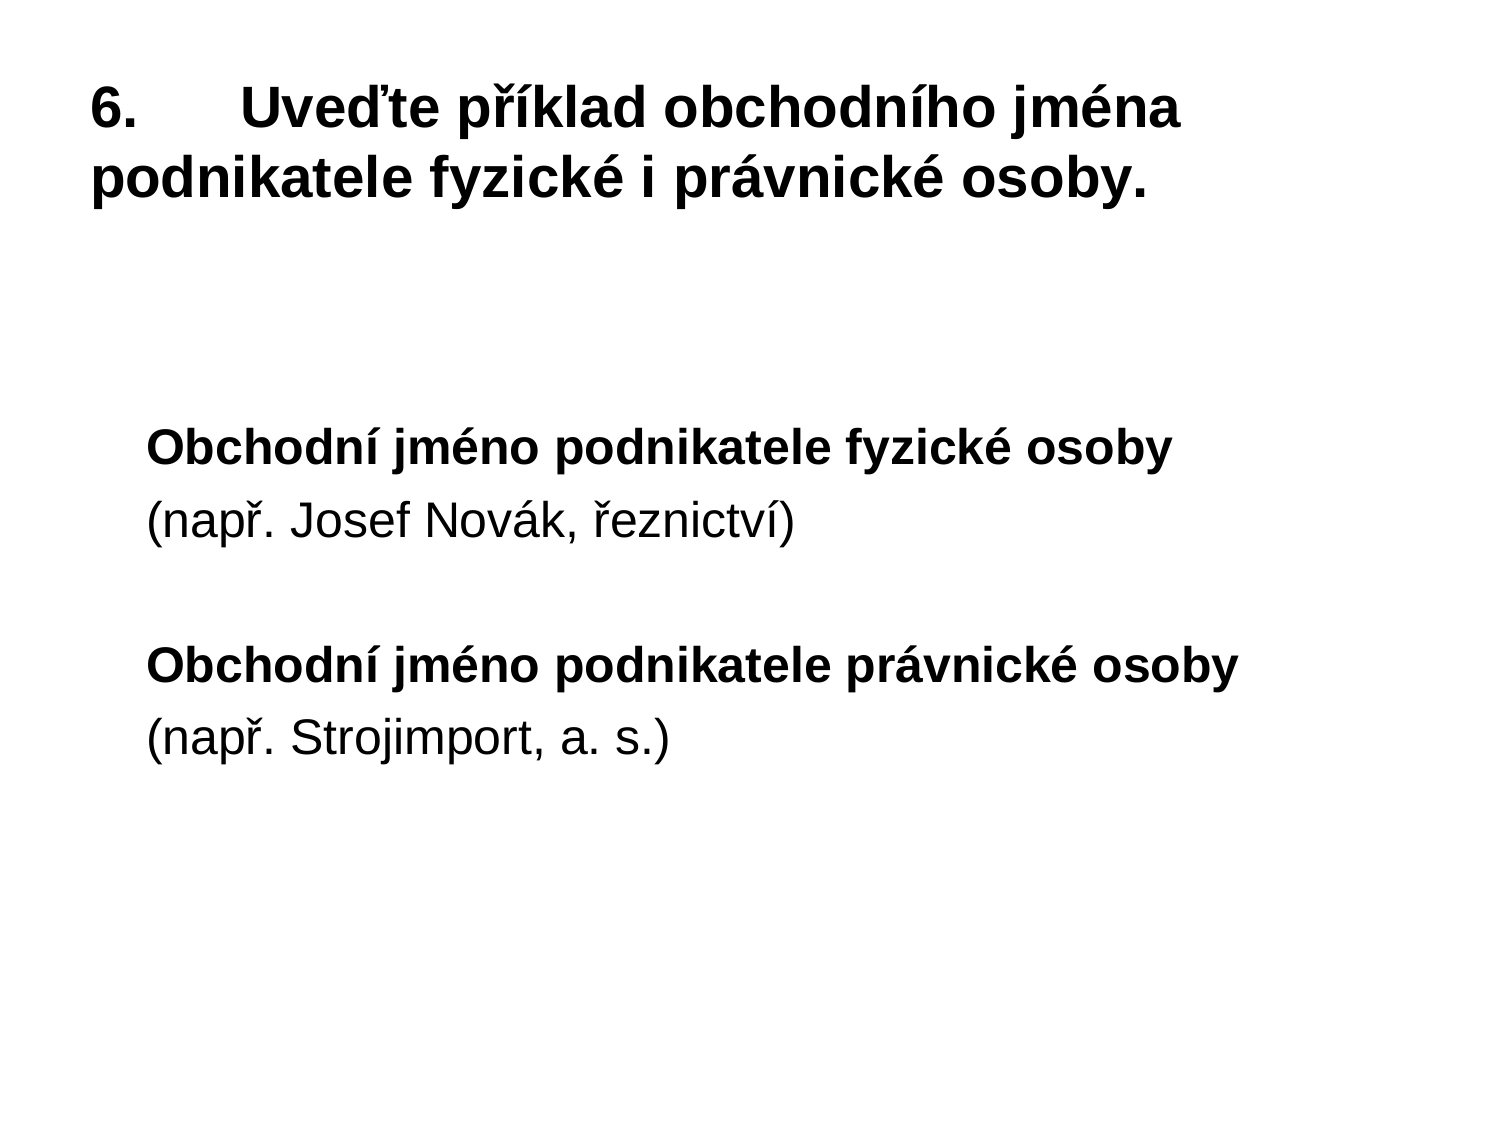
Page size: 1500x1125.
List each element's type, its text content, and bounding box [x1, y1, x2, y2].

list Obchodní jméno podnikatele fyzické osoby (např. Josef Novák, řeznictví) Obchodní jméno podnikatele právnické osoby (např. Strojimport, a. s.) [75, 262, 1426, 1006]
title 6. Uveďte příklad obchodního jména podnikatele fyzické i právnické osoby. [75, 45, 1426, 233]
